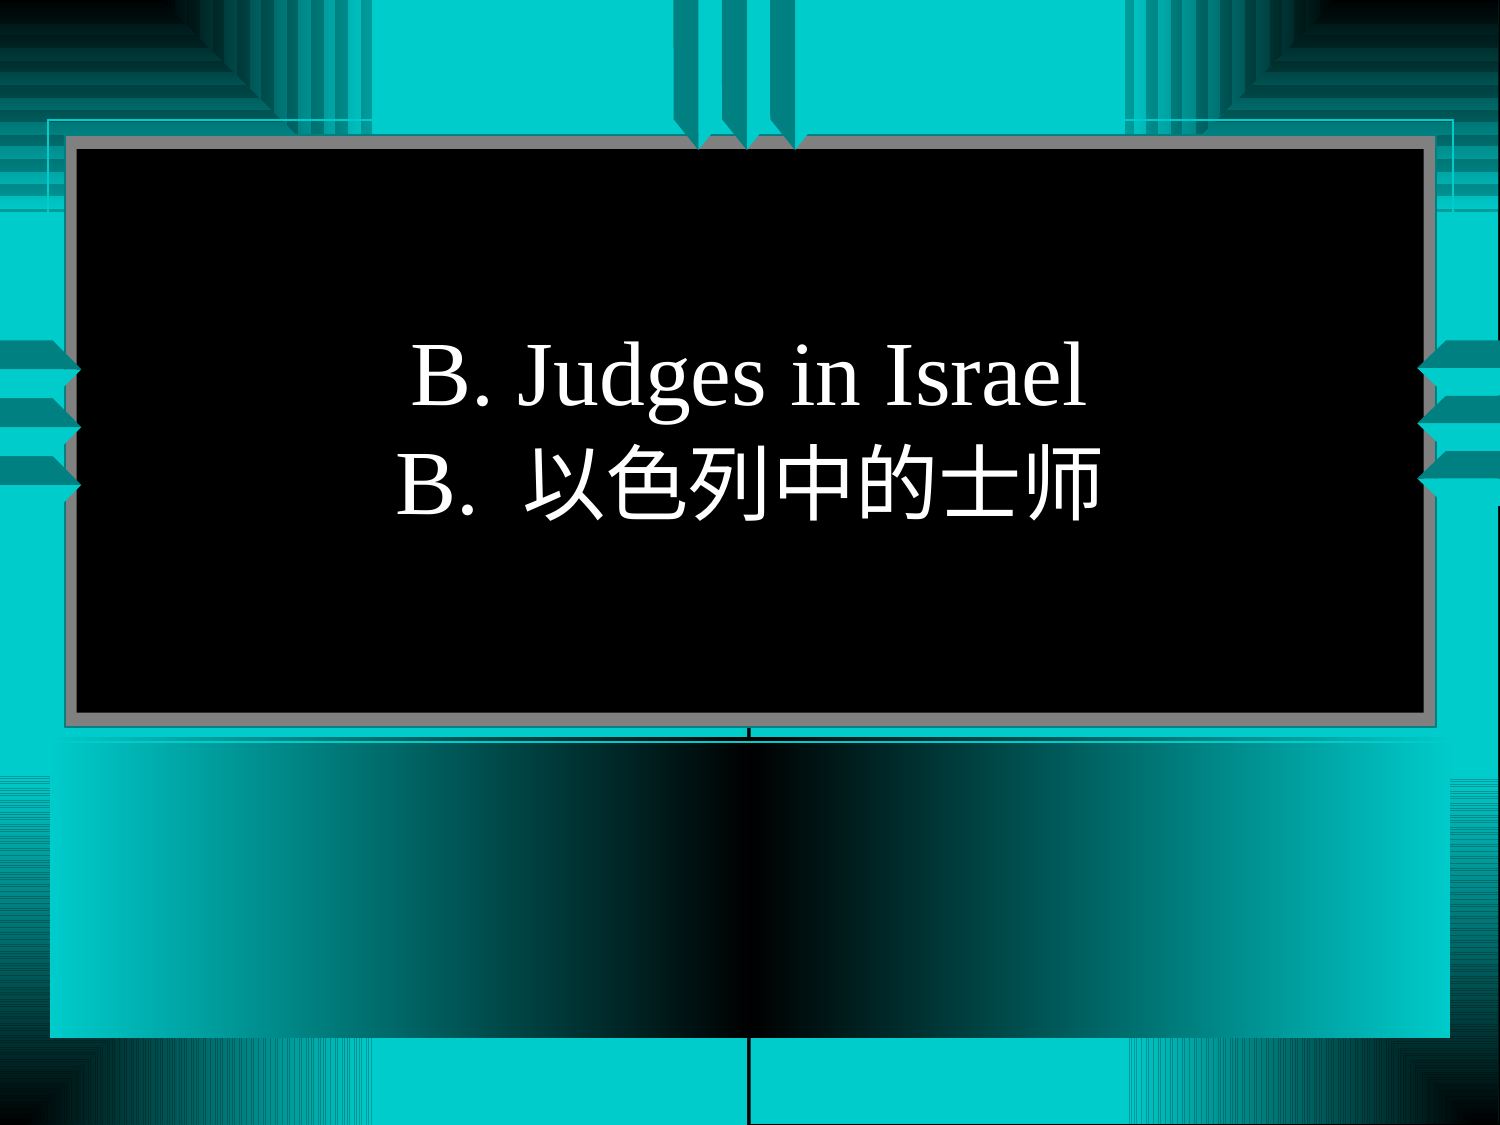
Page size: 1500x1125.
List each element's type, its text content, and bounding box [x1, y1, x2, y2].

title B. Judges in Israel B. 以色列中的士师 [112, 316, 1388, 547]
